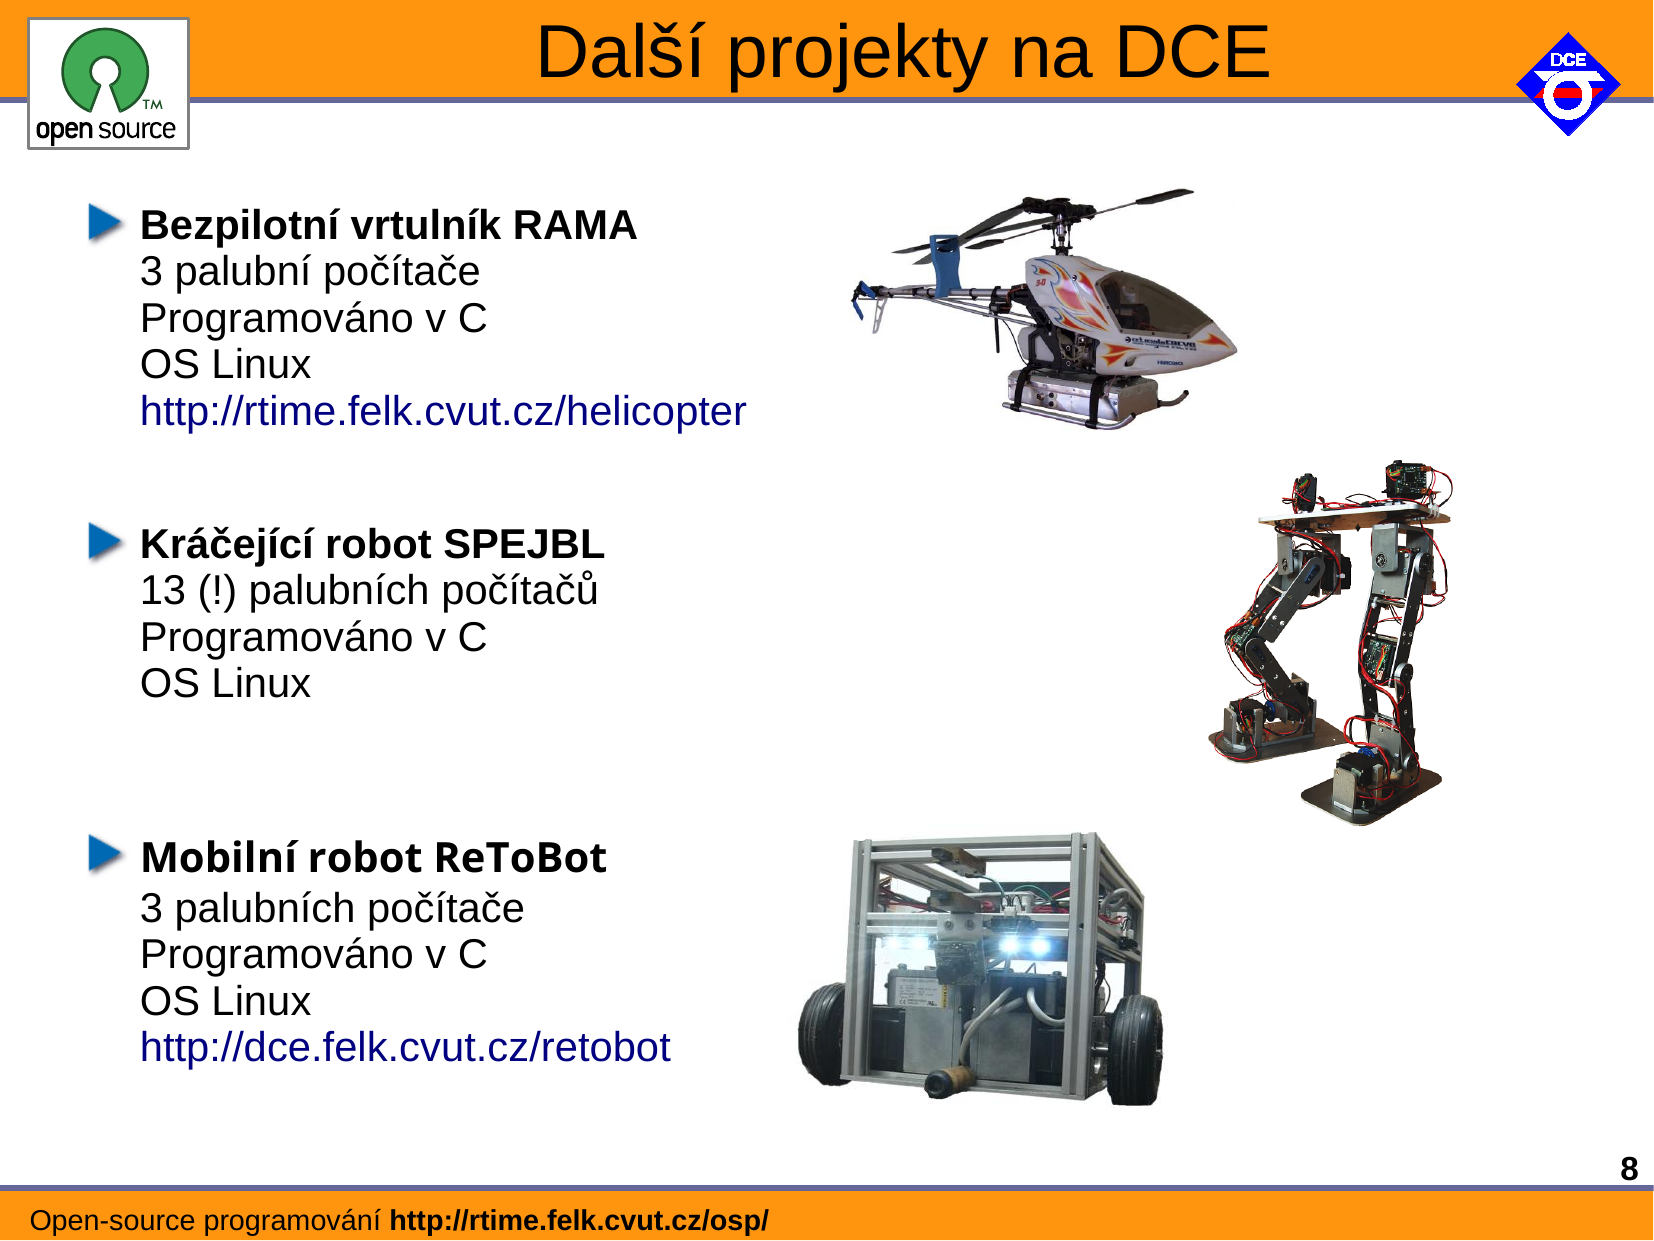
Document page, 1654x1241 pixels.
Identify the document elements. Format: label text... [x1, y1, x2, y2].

picture [787, 820, 1176, 1109]
list Kráčející robot SPEJBL 13 (!) palubních počítačů Programováno v C OS Linux [68, 520, 776, 743]
list Bezpilotní vrtulník RAMA 3 palubní počítače Programováno v C OS Linux http://rtime.felk.cvut.cz/helicopter [68, 201, 775, 488]
list Mobilní robot ReToBot 3 palubních počítače Programováno v C OS Linux http://dce.felk.cvut.cz/retobot [68, 827, 776, 1085]
picture [849, 187, 1238, 433]
picture [1200, 449, 1463, 838]
title Další projekty na DCE [178, 4, 1631, 98]
